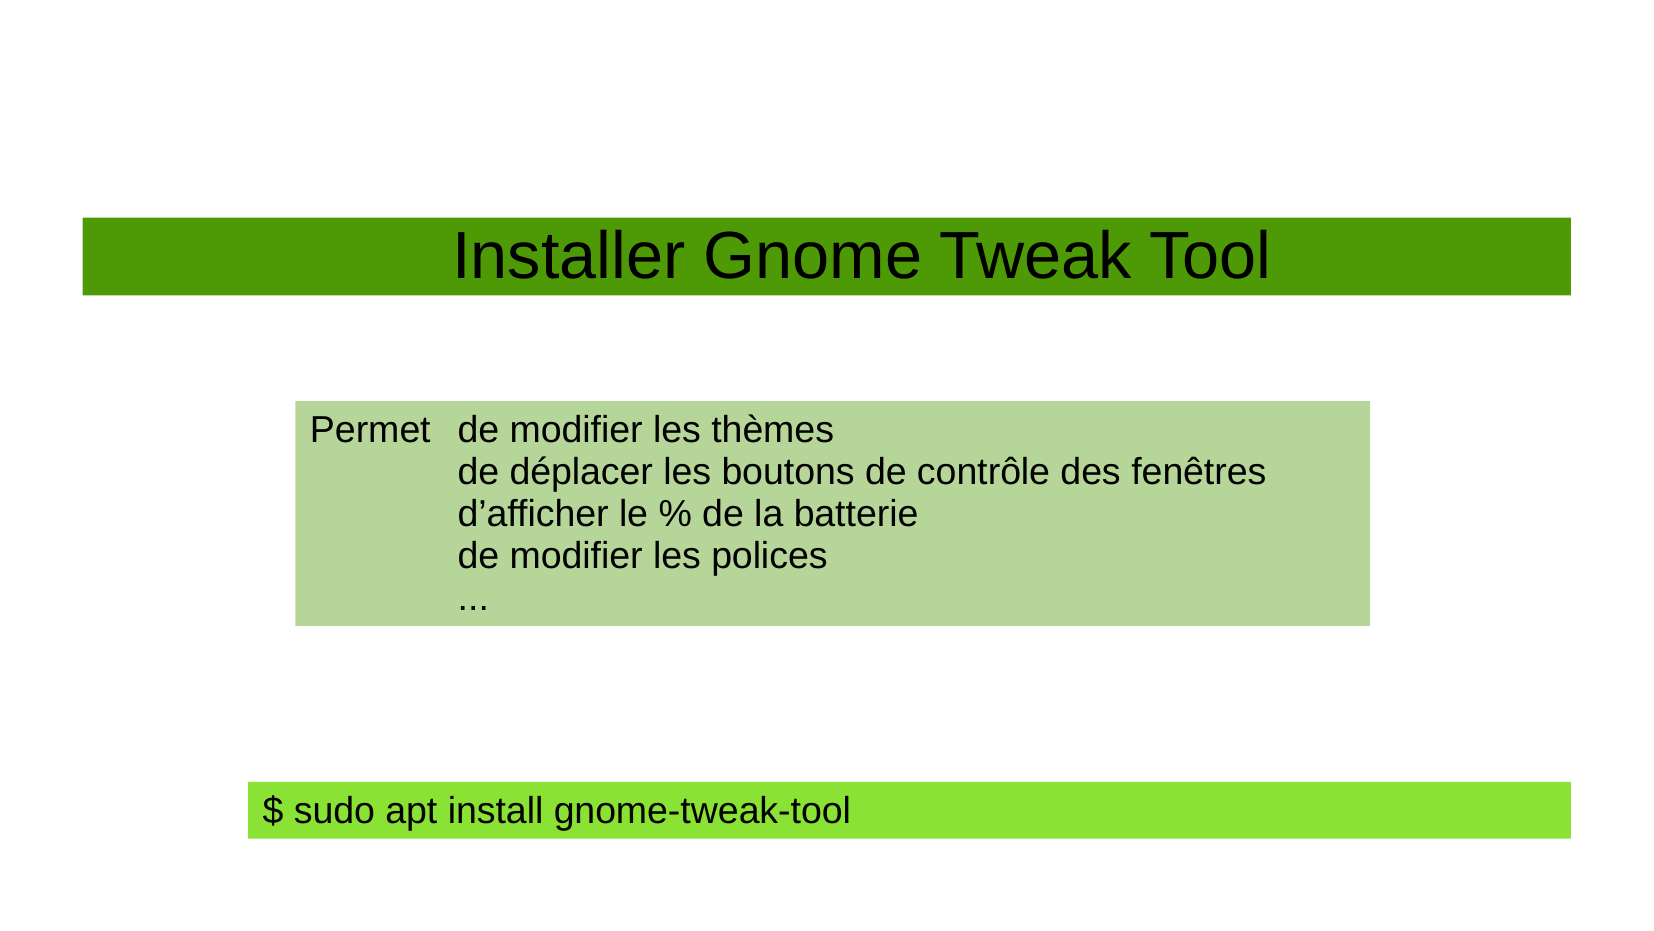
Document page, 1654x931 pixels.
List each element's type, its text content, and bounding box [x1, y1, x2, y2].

text_box $ sudo apt install gnome-tweak-tool [248, 781, 1571, 839]
text_box Permet de modifier les thèmes de déplacer les boutons de contrôle des fenêtres d’afficher le % de la batterie de modifier les polices ... [295, 401, 1371, 626]
list Installer Gnome Tweak Tool [82, 217, 1571, 296]
